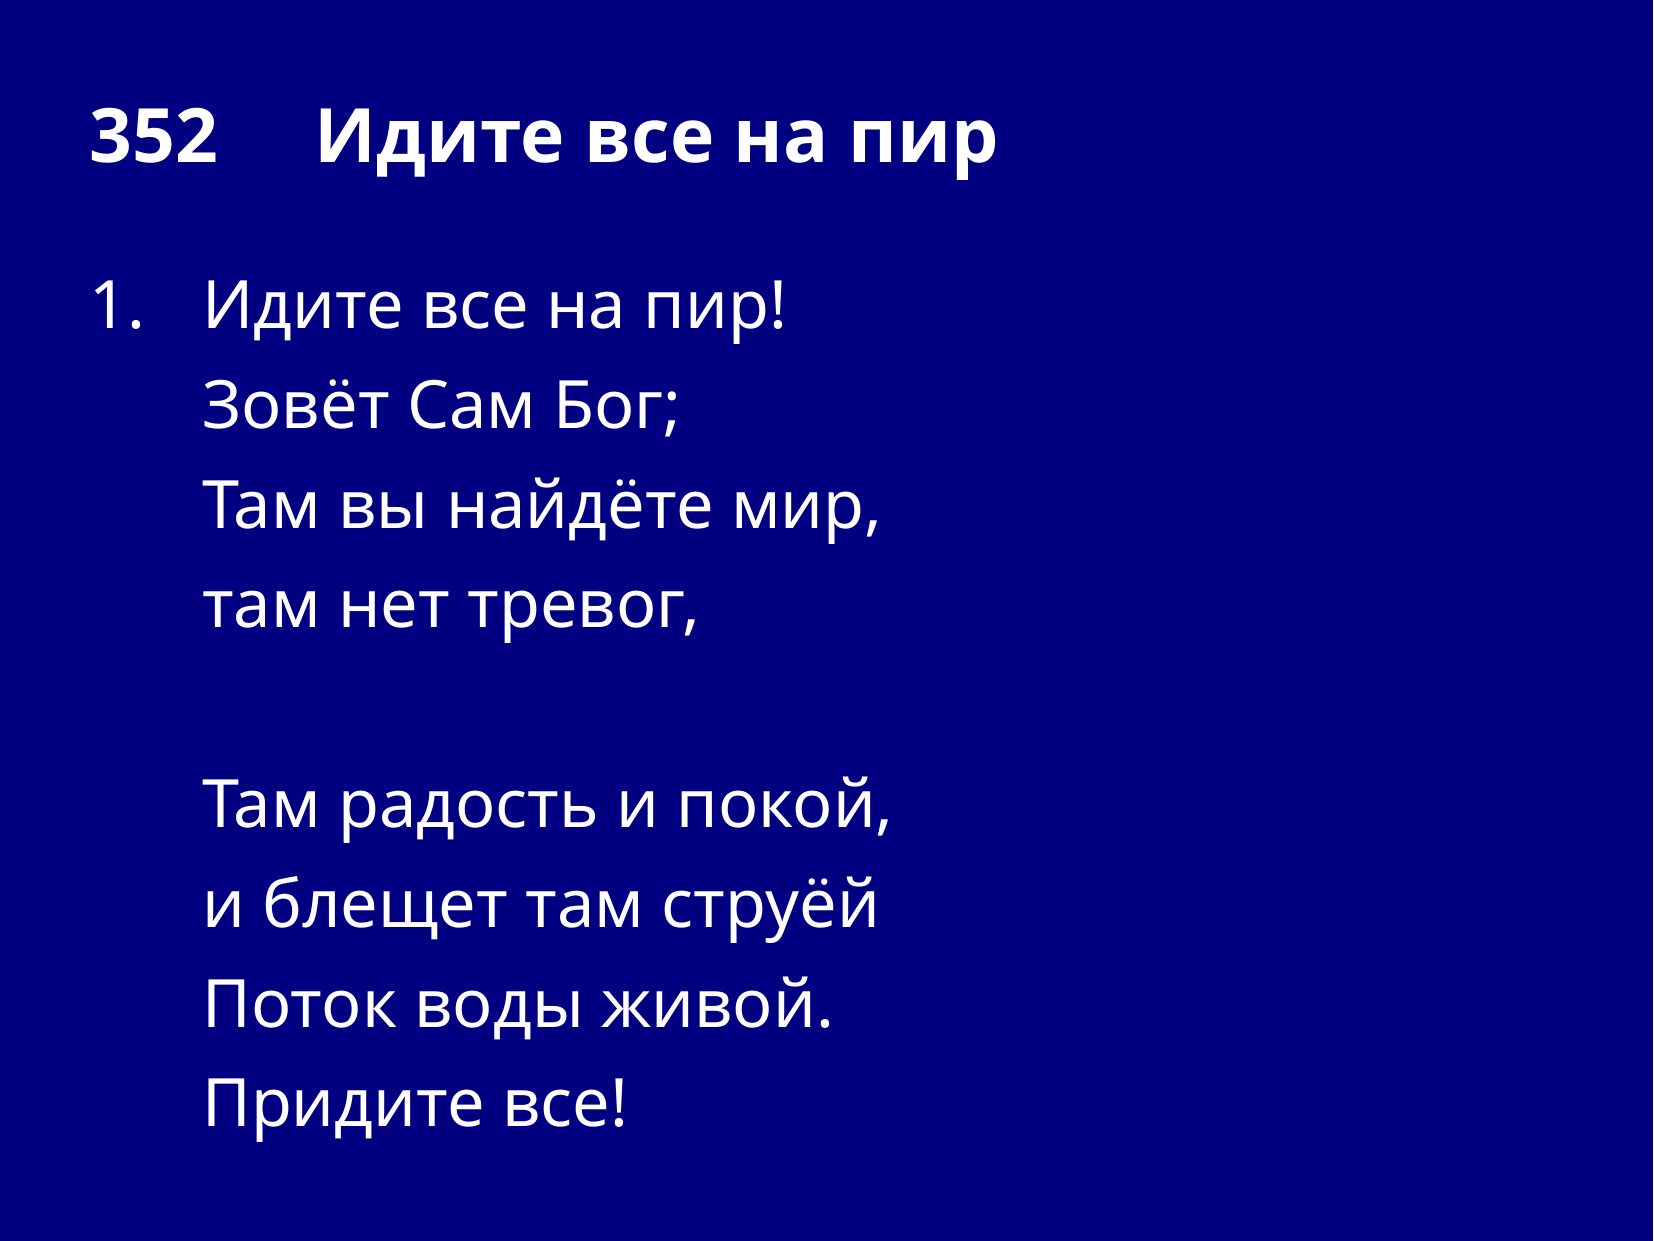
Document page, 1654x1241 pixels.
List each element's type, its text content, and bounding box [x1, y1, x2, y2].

text_box 1. Идите все на пир! Зовёт Сам Бог; Там вы найдёте мир, там нет тревог, Там радость и покой, и блещет там струёй Поток воды живой. Придите все! [75, 188, 1576, 1163]
text_box 352 Идите все на пир [75, 75, 1576, 188]
